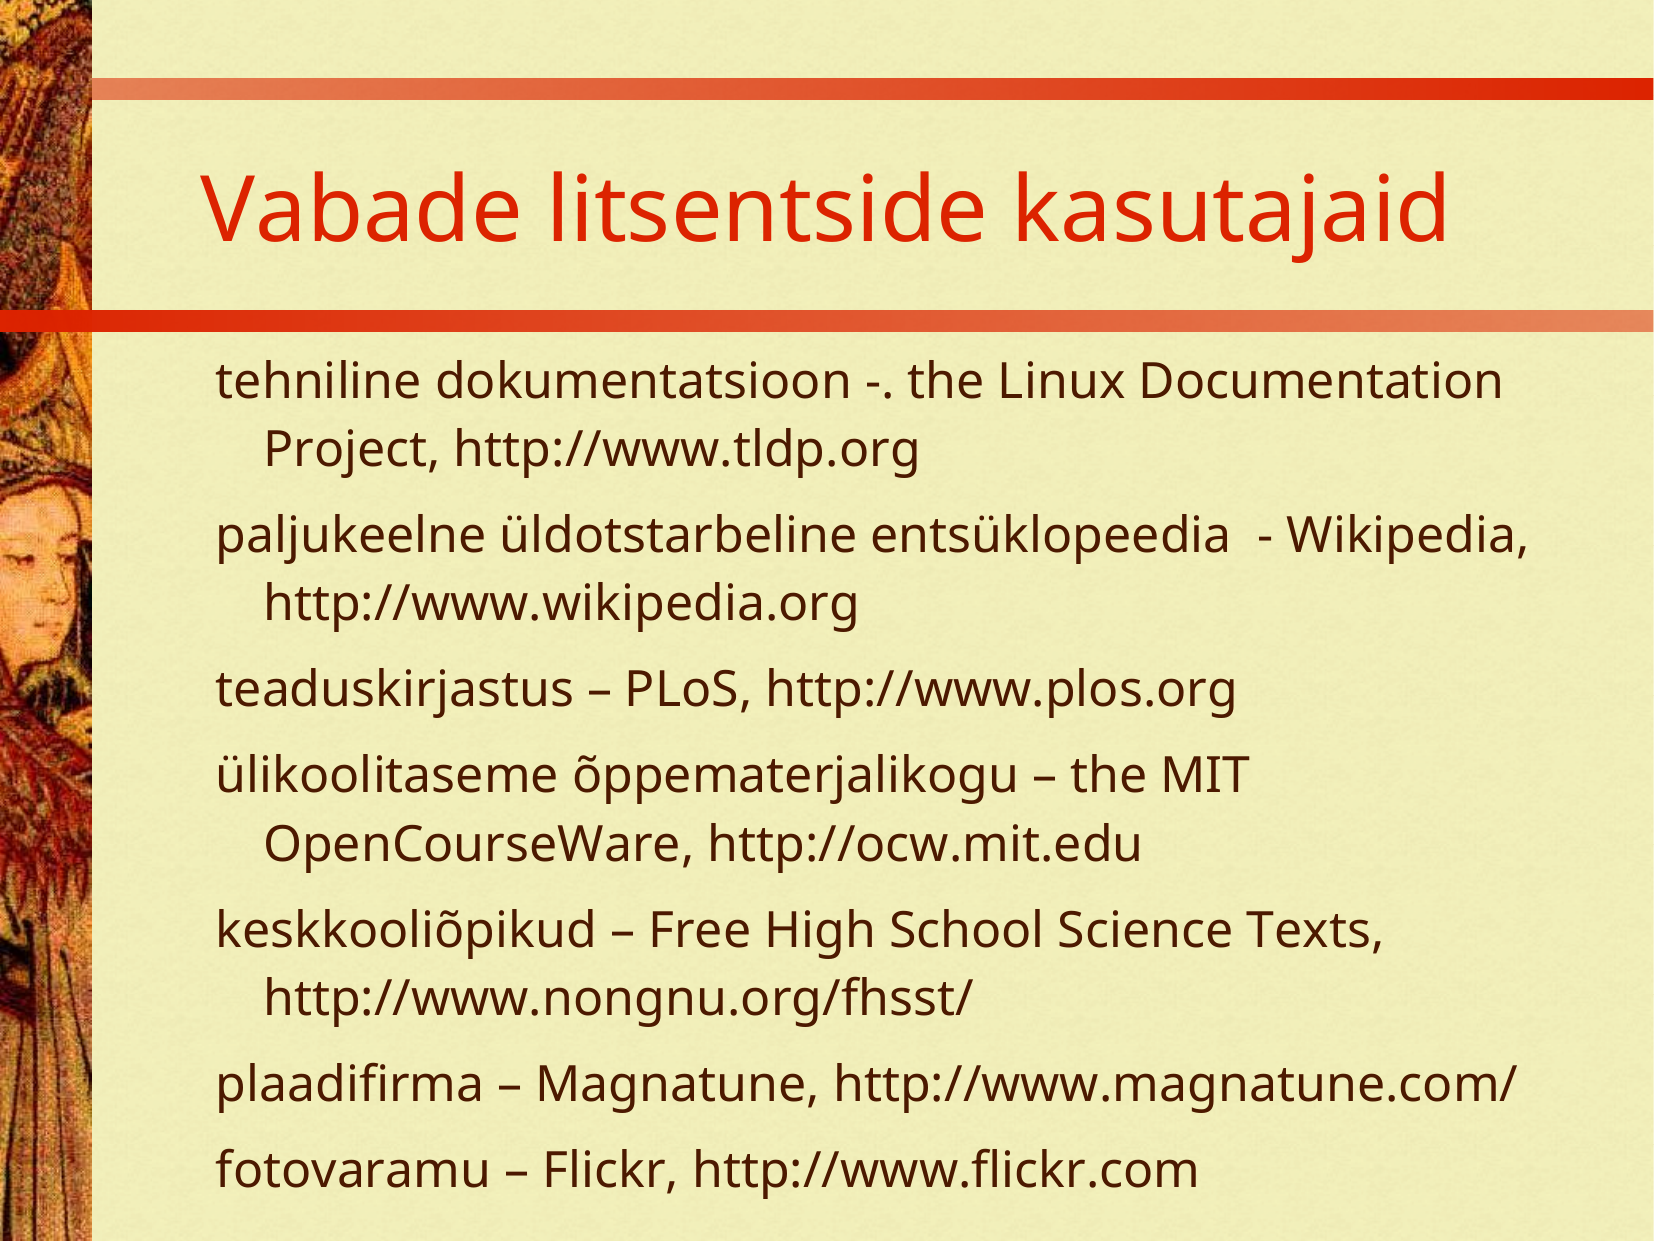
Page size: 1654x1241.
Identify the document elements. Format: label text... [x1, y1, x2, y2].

title Vabade litsentside kasutajaid [121, 102, 1534, 311]
picture [0, 0, 1654, 310]
list tehniline dokumentatsioon -. the Linux Documentation Project, http://www.tldp.org paljukeelne üldotstarbeline entsüklopeedia - Wikipedia, http://www.wikipedia.org teaduskirjastus – PLoS, http://www.plos.org ülikoolitaseme õppematerjalikogu – the MIT OpenCourseWare, http://ocw.mit.edu keskkooliõpikud – Free High School Science Texts, http://www.nongnu.org/fhsst/ plaadifirma – Magnatune, http://www.magnatune.com/ fotovaramu – Flickr, http://www.flickr.com [121, 344, 1602, 1126]
picture [0, 332, 1654, 1241]
